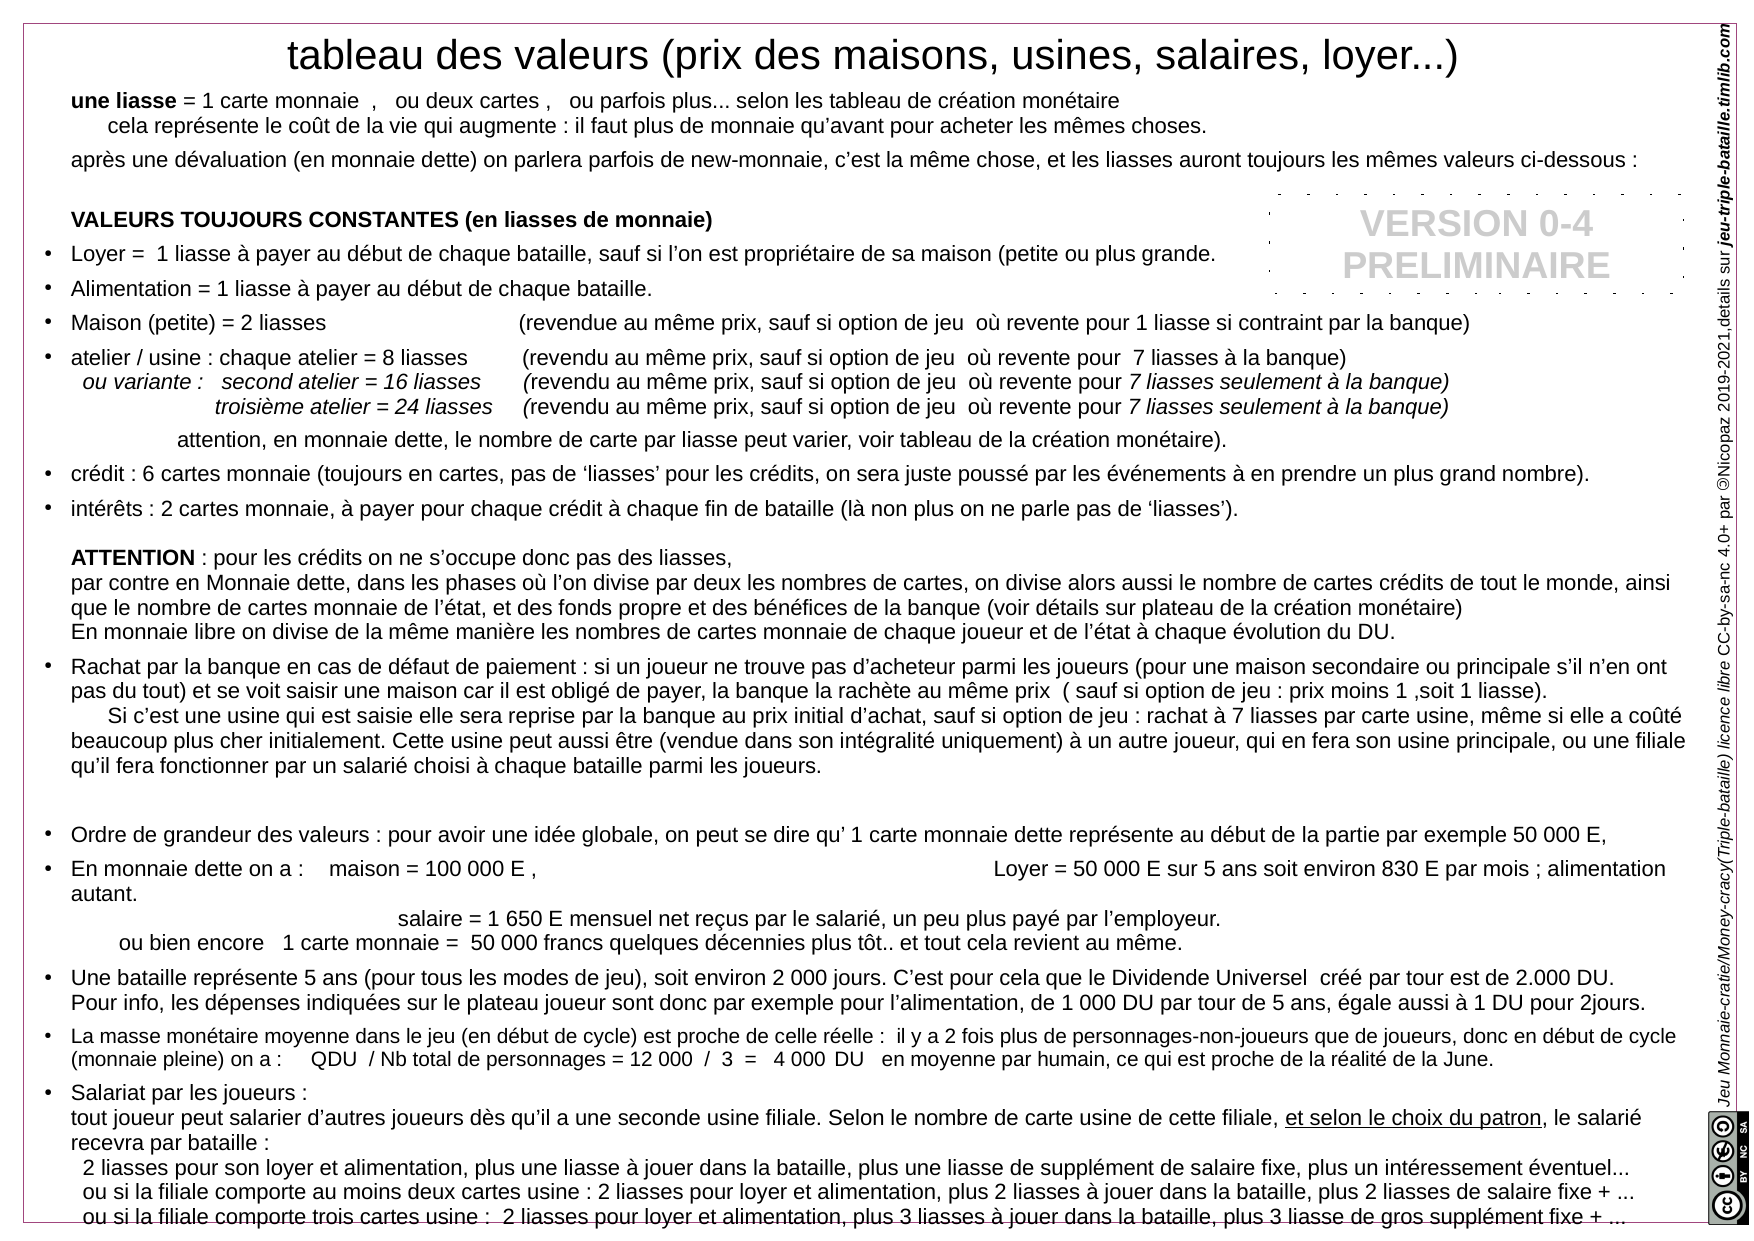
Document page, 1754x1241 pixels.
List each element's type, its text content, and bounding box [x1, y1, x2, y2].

text_box VERSION 0-4 PRELIMINAIRE [1269, 194, 1684, 294]
list une liasse = 1 carte monnaie , ou deux cartes , ou parfois plus... selon les tableau de création monétaire cela représente le coût de la vie qui augmente : il faut plus de monnaie qu’avant pour acheter les mêmes choses. après une dévaluation (en monnaie dette) on parlera parfois de new-monnaie, c’est la même chose, et les liasses auront toujours les mêmes valeurs ci-dessous : VALEURS TOUJOURS CONSTANTES (en liasses de monnaie) Loyer = 1 liasse à payer au début de chaque bataille, sauf si l’on est propriétaire de sa maison (petite ou plus grande. Alimentation = 1 liasse à payer au début de chaque bataille. Maison (petite) = 2 liasses (revendue au même prix, sauf si option de jeu où revente pour 1 liasse si contraint par la banque) atelier / usine : chaque atelier = 8 liasses (revendu au même prix, sauf si option de jeu où revente pour 7 liasses à la banque) ou variante : second atelier = 16 liasses (revendu au même prix, sauf si option de jeu où revente pour 7 liasses seulement à la banque) troisième atelier = 24 liasses (revendu au même prix, sauf si option de jeu où revente pour 7 liasses seulement à la banque) attention, en monnaie dette, le nombre de carte par liasse peut varier, voir tableau de la création monétaire). crédit : 6 cartes monnaie (toujours en cartes, pas de ‘liasses’ pour les crédits, on sera juste poussé par les événements à en prendre un plus grand nombre). intérêts : 2 cartes monnaie, à payer pour chaque crédit à chaque fin de bataille (là non plus on ne parle pas de ‘liasses’). ATTENTION : pour les crédits on ne s’occupe donc pas des liasses, par contre en Monnaie dette, dans les phases où l’on divise par deux les nombres de cartes, on divise alors aussi le nombre de cartes crédits de tout le monde, ainsi que le nombre de cartes monnaie de l’état, et des fonds propre et des bénéfices de la banque (voir détails sur plateau de la création monétaire) En monnaie libre on divise de la même manière les nombres de cartes monnaie de chaque joueur et de l’état à chaque évolution du DU. Rachat par la banque en cas de défaut de paiement : si un joueur ne trouve pas d’acheteur parmi les joueurs (pour une maison secondaire ou principale s’il n’en ont pas du tout) et se voit saisir une maison car il est obligé de payer, la banque la rachète au même prix ( sauf si option de jeu : prix moins 1 ,soit 1 liasse). Si c’est une usine qui est saisie elle sera reprise par la banque au prix initial d’achat, sauf si option de jeu : rachat à 7 liasses par carte usine, même si elle a coûté beaucoup plus cher initialement. Cette usine peut aussi être (vendue dans son intégralité uniquement) à un autre joueur, qui en fera son usine principale, ou une filiale qu’il fera fonctionner par un salarié choisi à chaque bataille parmi les joueurs. Ordre de grandeur des valeurs : pour avoir une idée globale, on peut se dire qu’ 1 carte monnaie dette représente au début de la partie par exemple 50 000 E, En monnaie dette on a : maison = 100 000 E , Loyer = 50 000 E sur 5 ans soit environ 830 E par mois ; alimentation autant. salaire = 1 650 E mensuel net reçus par le salarié, un peu plus payé par l’employeur. ou bien encore 1 carte monnaie = 50 000 francs quelques décennies plus tôt.. et tout cela revient au même. Une bataille représente 5 ans (pour tous les modes de jeu), soit environ 2 000 jours. C’est pour cela que le Dividende Universel créé par tour est de 2.000 DU. Pour info, les dépenses indiquées sur le plateau joueur sont donc par exemple pour l’alimentation, de 1 000 DU par tour de 5 ans, égale aussi à 1 DU pour 2jours. La masse monétaire moyenne dans le jeu (en début de cycle) est proche de celle réelle : il y a 2 fois plus de personnages-non-joueurs que de joueurs, donc en début de cycle (monnaie pleine) on a : Qdu / Nb total de personnages = 12 000 / 3 = 4 000 DU en moyenne par humain, ce qui est proche de la réalité de la June. Salariat par les joueurs : tout joueur peut salarier d’autres joueurs dès qu’il a une seconde usine filiale. Selon le nombre de carte usine de cette filiale, et selon le choix du patron, le salarié recevra par bataille : 2 liasses pour son loyer et alimentation, plus une liasse à jouer dans la bataille, plus une liasse de supplément de salaire fixe, plus un intéressement éventuel... ou si la filiale comporte au moins deux cartes usine : 2 liasses pour loyer et alimentation, plus 2 liasses à jouer dans la bataille, plus 2 liasses de salaire fixe + ... ou si la filiale comporte trois cartes usine : 2 liasses pour loyer et alimentation, plus 3 liasses à jouer dans la bataille, plus 3 liasse de gros supplément fixe + ... [35, 88, 1701, 1235]
title tableau des valeurs (prix des maisons, usines, salaires, loyer...) [84, 0, 1663, 88]
picture [1709, 1112, 1749, 1225]
